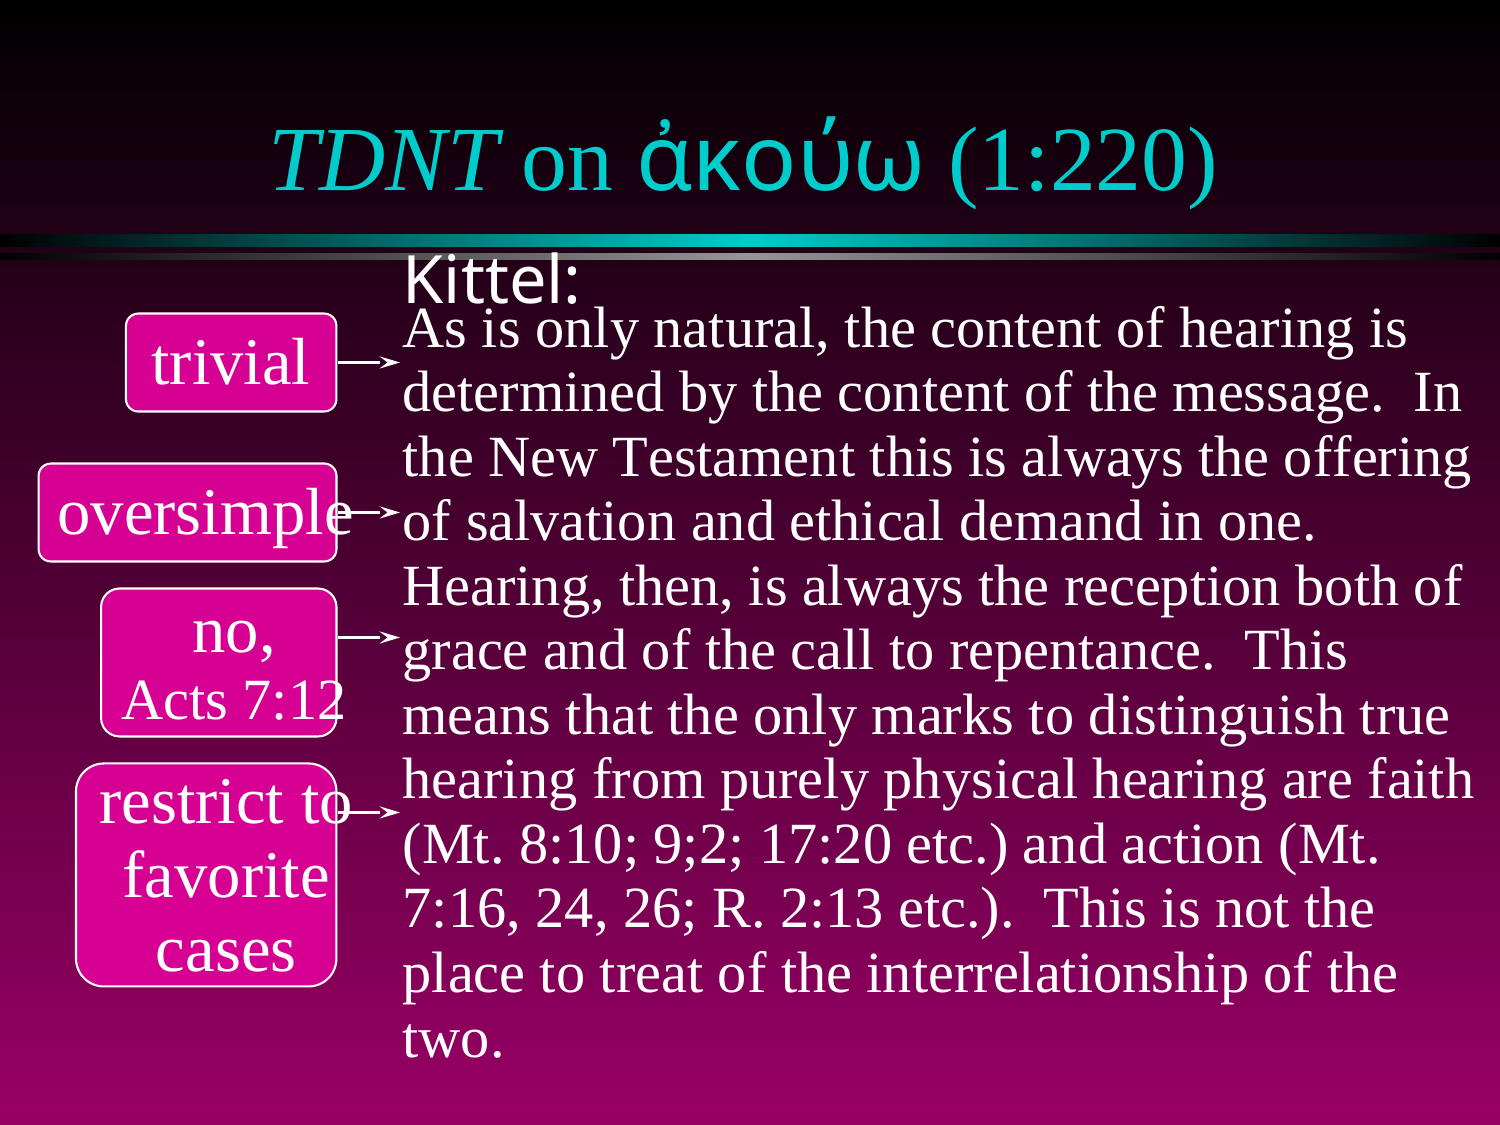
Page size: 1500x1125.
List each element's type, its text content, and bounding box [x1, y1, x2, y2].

title TDNT on ἀκούω (1:220) [99, 37, 1388, 225]
text_box oversimple [38, 463, 337, 562]
text_box As is only natural, the content of hearing is determined by the content of the message. In the New Testament this is always the offering of salvation and ethical demand in one. Hearing, then, is always the reception both of grace and of the call to repentance. This means that the only marks to distinguish true hearing from purely physical hearing are faith (Mt. 8:10; 9;2; 17:20 etc.) and action (Mt. 7:16, 24, 26; R. 2:13 etc.). This is not the place to treat of the interrelationship of the two. [387, 287, 1500, 1078]
text_box trivial [125, 313, 337, 412]
text_box restrict to favorite cases [76, 763, 337, 987]
text_box no, Acts 7:12 [101, 588, 337, 737]
text_box Kittel: [387, 224, 751, 331]
